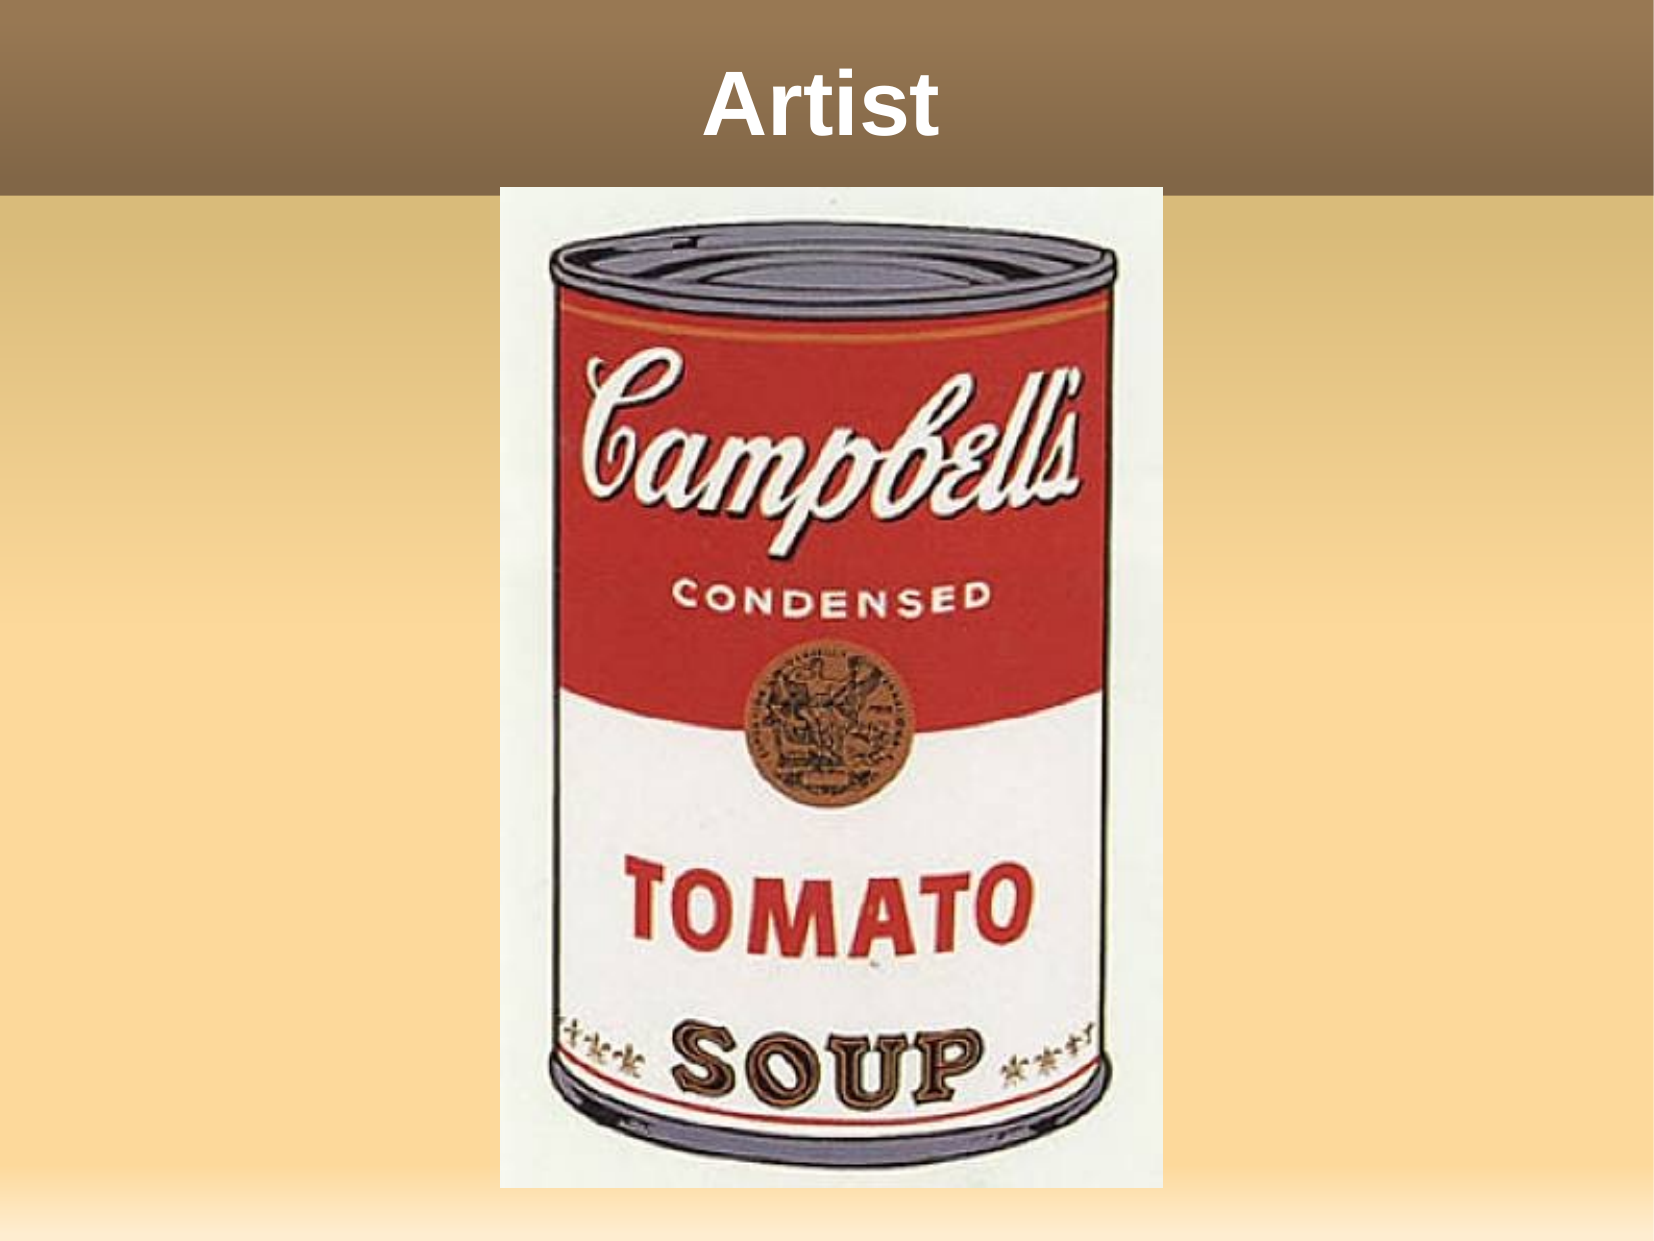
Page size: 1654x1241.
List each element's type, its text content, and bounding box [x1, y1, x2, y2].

picture [0, 0, 1654, 1241]
title Artist [76, 0, 1565, 208]
